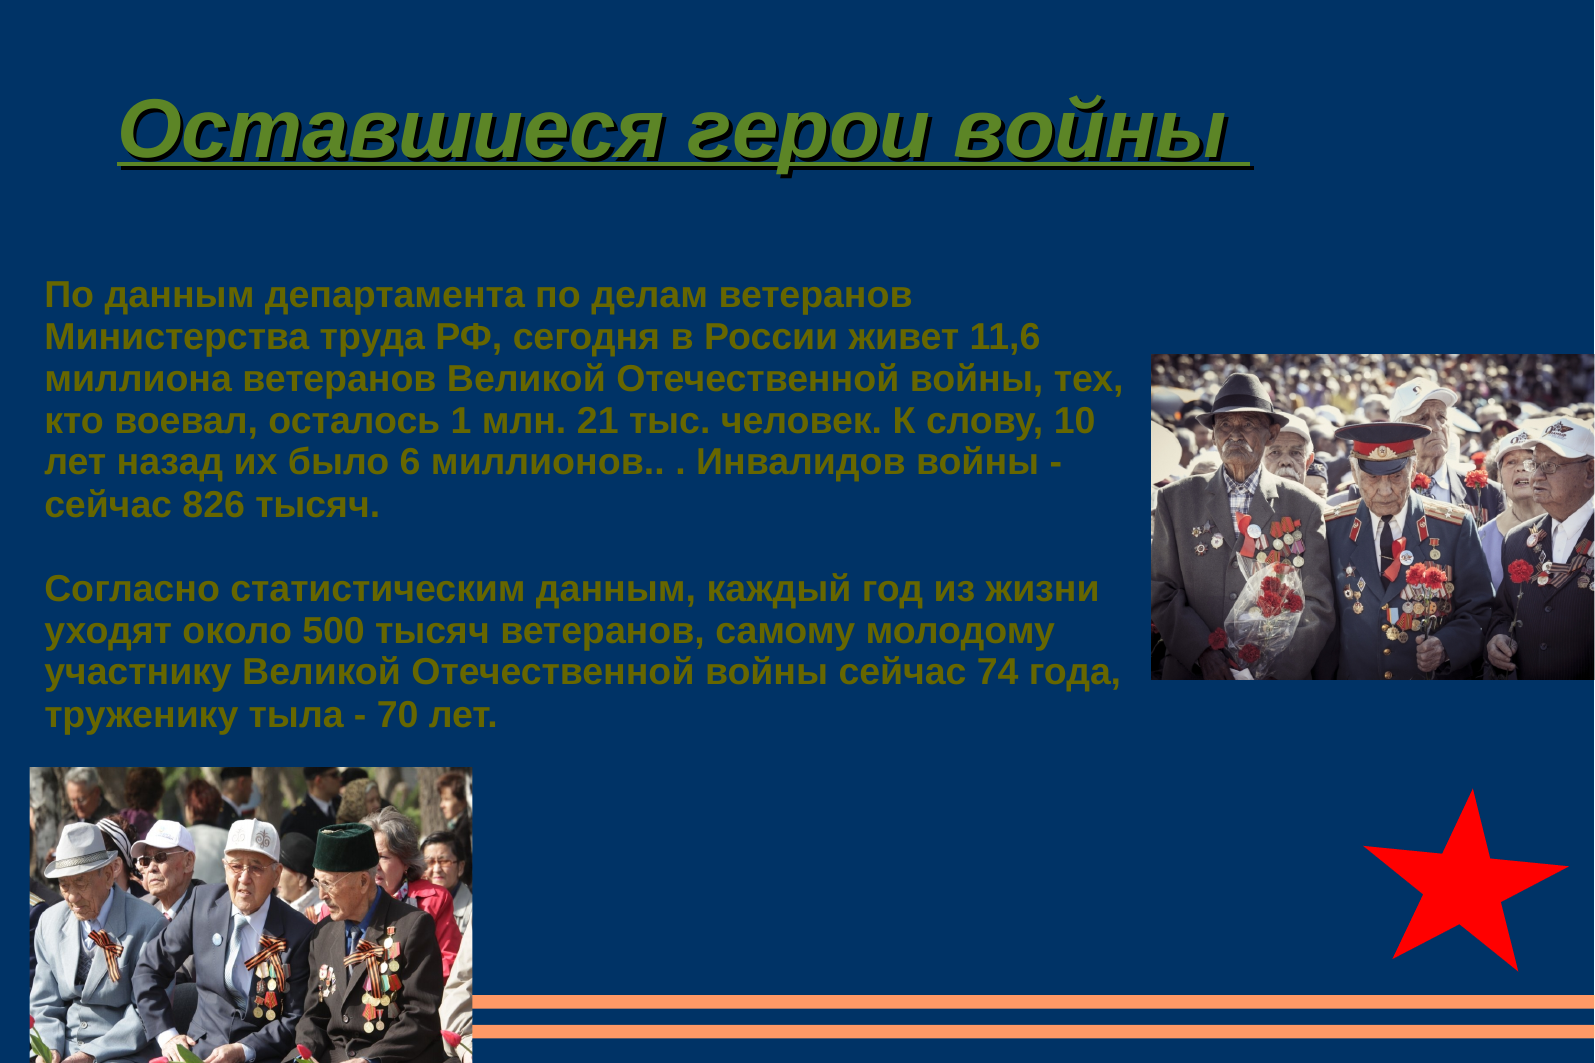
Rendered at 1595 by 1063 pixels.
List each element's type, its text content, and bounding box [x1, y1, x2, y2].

text_box [1363, 788, 1569, 972]
title Оставшиеся герои войны [117, 47, 1479, 210]
picture [1151, 354, 1595, 680]
picture [29, 767, 473, 1063]
text_box По данным департамента по делам ветеранов Министерства труда РФ, сегодня в России живет 11,6 миллиона ветеранов Великой Отечественной войны, тех, кто воевал, осталось 1 млн. 21 тыс. человек. К слову, 10 лет назад их было 6 миллионов.. . Инвалидов войны - сейчас 826 тысяч. Согласно статистическим данным, каждый год из жизни уходят около 500 тысяч ветеранов, самому молодому участнику Великой Отечественной войны сейчас 74 года, труженику тыла - 70 лет. [29, 265, 1152, 757]
